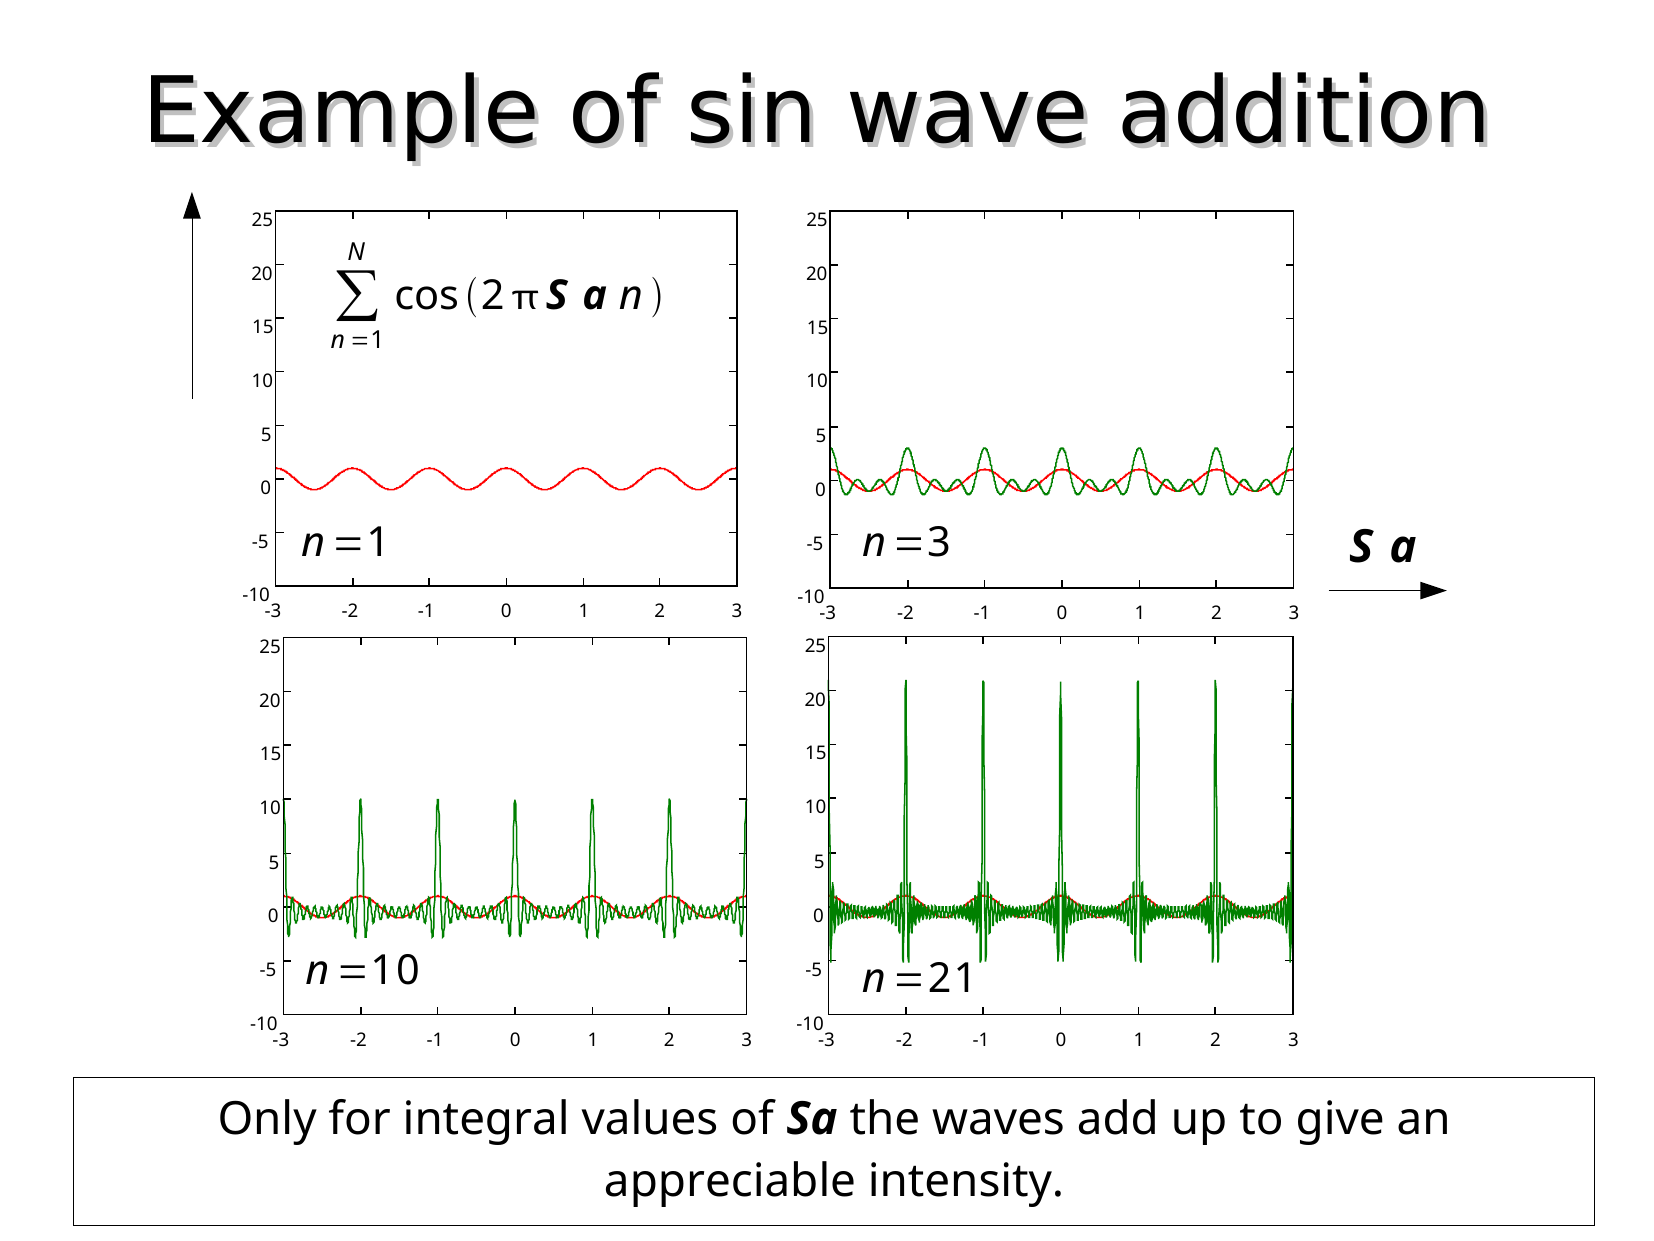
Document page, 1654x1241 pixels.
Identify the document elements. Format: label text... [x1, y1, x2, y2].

text_box 15 [259, 740, 283, 763]
text_box 5 [268, 849, 280, 872]
text_box -10 [796, 1010, 829, 1033]
text_box 2 [1210, 1026, 1222, 1049]
text_box -5 [805, 956, 827, 979]
text_box -5 [259, 956, 283, 979]
text_box -3 [272, 1026, 296, 1049]
text_box -5 [251, 528, 275, 552]
chart [1343, 516, 1427, 578]
text_box 3 [1288, 599, 1300, 622]
text_box 10 [806, 367, 829, 391]
text_box -10 [797, 583, 832, 606]
text_box 20 [806, 260, 829, 283]
text_box -2 [341, 597, 365, 621]
text_box 5 [260, 421, 273, 445]
text_box 5 [815, 422, 827, 445]
text_box -1 [973, 599, 997, 622]
text_box 3 [1288, 1026, 1299, 1049]
text_box 1 [587, 1026, 600, 1049]
chart [299, 944, 429, 997]
text_box 2 [654, 597, 666, 621]
text_box -3 [264, 597, 288, 621]
text_box 5 [813, 848, 825, 871]
text_box 20 [251, 260, 275, 283]
text_box 0 [813, 902, 824, 925]
title Example of sin wave addition [73, 14, 1562, 208]
text_box 15 [806, 314, 829, 337]
text_box 20 [259, 686, 282, 710]
text_box -3 [818, 1026, 840, 1049]
chart [856, 516, 959, 569]
text_box 15 [805, 740, 827, 763]
text_box 0 [509, 1026, 522, 1049]
text_box -5 [806, 530, 829, 553]
text_box -1 [417, 597, 442, 621]
text_box 0 [1055, 1026, 1067, 1049]
text_box 0 [500, 597, 513, 621]
text_box -1 [426, 1026, 450, 1049]
text_box 0 [267, 902, 280, 925]
text_box 1 [1134, 599, 1146, 622]
text_box -1 [972, 1026, 994, 1049]
text_box -10 [242, 581, 277, 605]
text_box 10 [251, 367, 275, 390]
text_box 20 [804, 686, 827, 709]
text_box -2 [350, 1026, 373, 1049]
text_box 0 [1056, 599, 1069, 622]
text_box 3 [741, 1026, 753, 1049]
text_box 25 [259, 633, 282, 656]
text_box 1 [578, 597, 591, 621]
text_box Only for integral values of Sa the waves add up to give an appreciable intensity. [73, 1077, 1595, 1226]
text_box -2 [896, 599, 920, 622]
text_box -3 [819, 599, 843, 622]
text_box 10 [804, 793, 827, 816]
text_box 1 [1133, 1026, 1145, 1049]
text_box 2 [1210, 599, 1223, 622]
chart [295, 516, 398, 569]
text_box 25 [806, 206, 829, 229]
text_box -10 [250, 1010, 285, 1033]
text_box -2 [895, 1026, 918, 1049]
text_box 2 [663, 1026, 676, 1049]
text_box 0 [260, 474, 272, 498]
text_box 0 [814, 476, 827, 499]
text_box 25 [804, 632, 827, 655]
chart [856, 952, 985, 1004]
text_box 15 [251, 313, 275, 337]
text_box 3 [731, 597, 744, 621]
text_box 10 [259, 794, 283, 817]
chart [324, 236, 669, 356]
text_box 25 [251, 206, 275, 230]
